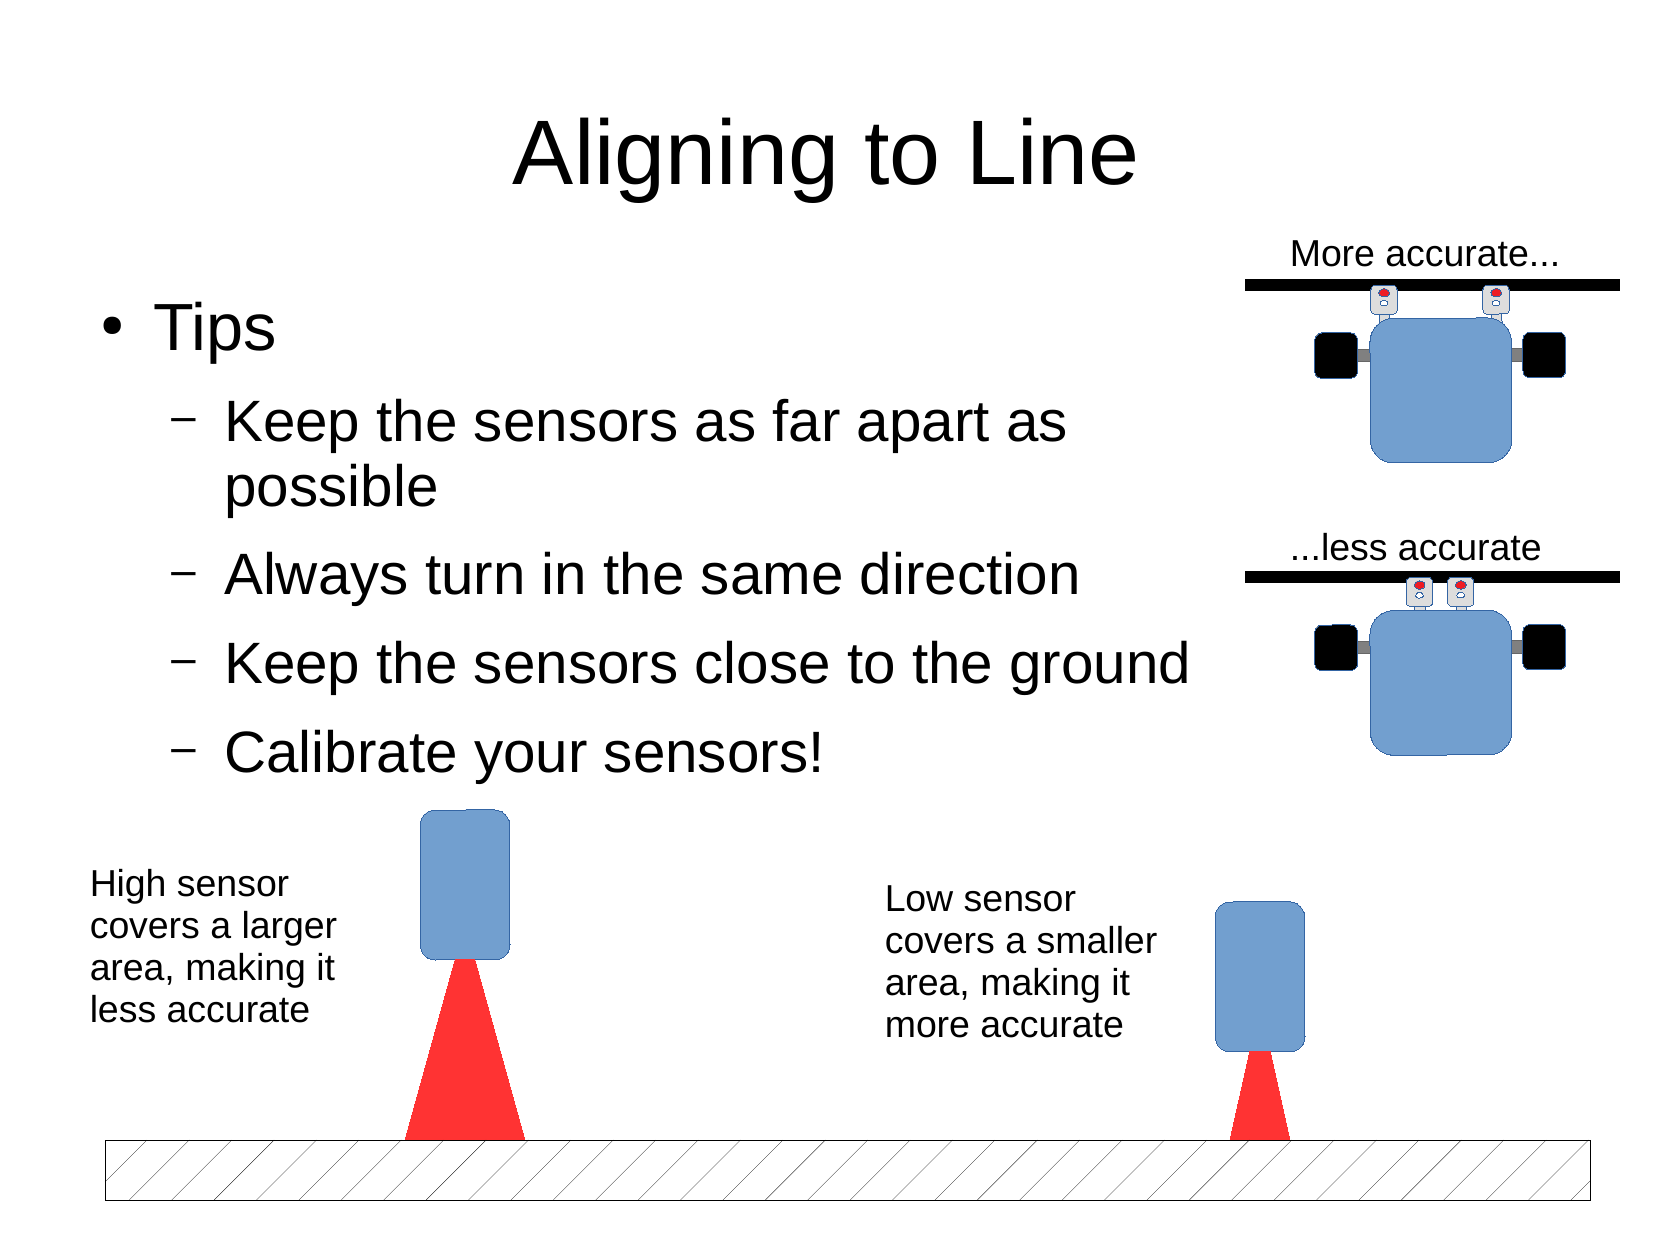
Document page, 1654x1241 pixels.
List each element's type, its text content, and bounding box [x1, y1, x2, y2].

text_box [1314, 577, 1566, 756]
text_box Low sensor covers a smaller area, making it more accurate [870, 870, 1201, 1096]
title Aligning to Line [82, 49, 1571, 257]
text_box [1314, 285, 1566, 463]
text_box High sensor covers a larger area, making it less accurate [75, 855, 406, 1081]
text_box ...less accurate [1275, 519, 1606, 576]
text_box [105, 809, 1591, 1201]
list Tips Keep the sensors as far apart as possible Always turn in the same direction Keep the sensors close to the ground Calibrate your sensors! [82, 290, 1231, 1010]
text_box More accurate... [1275, 225, 1606, 282]
